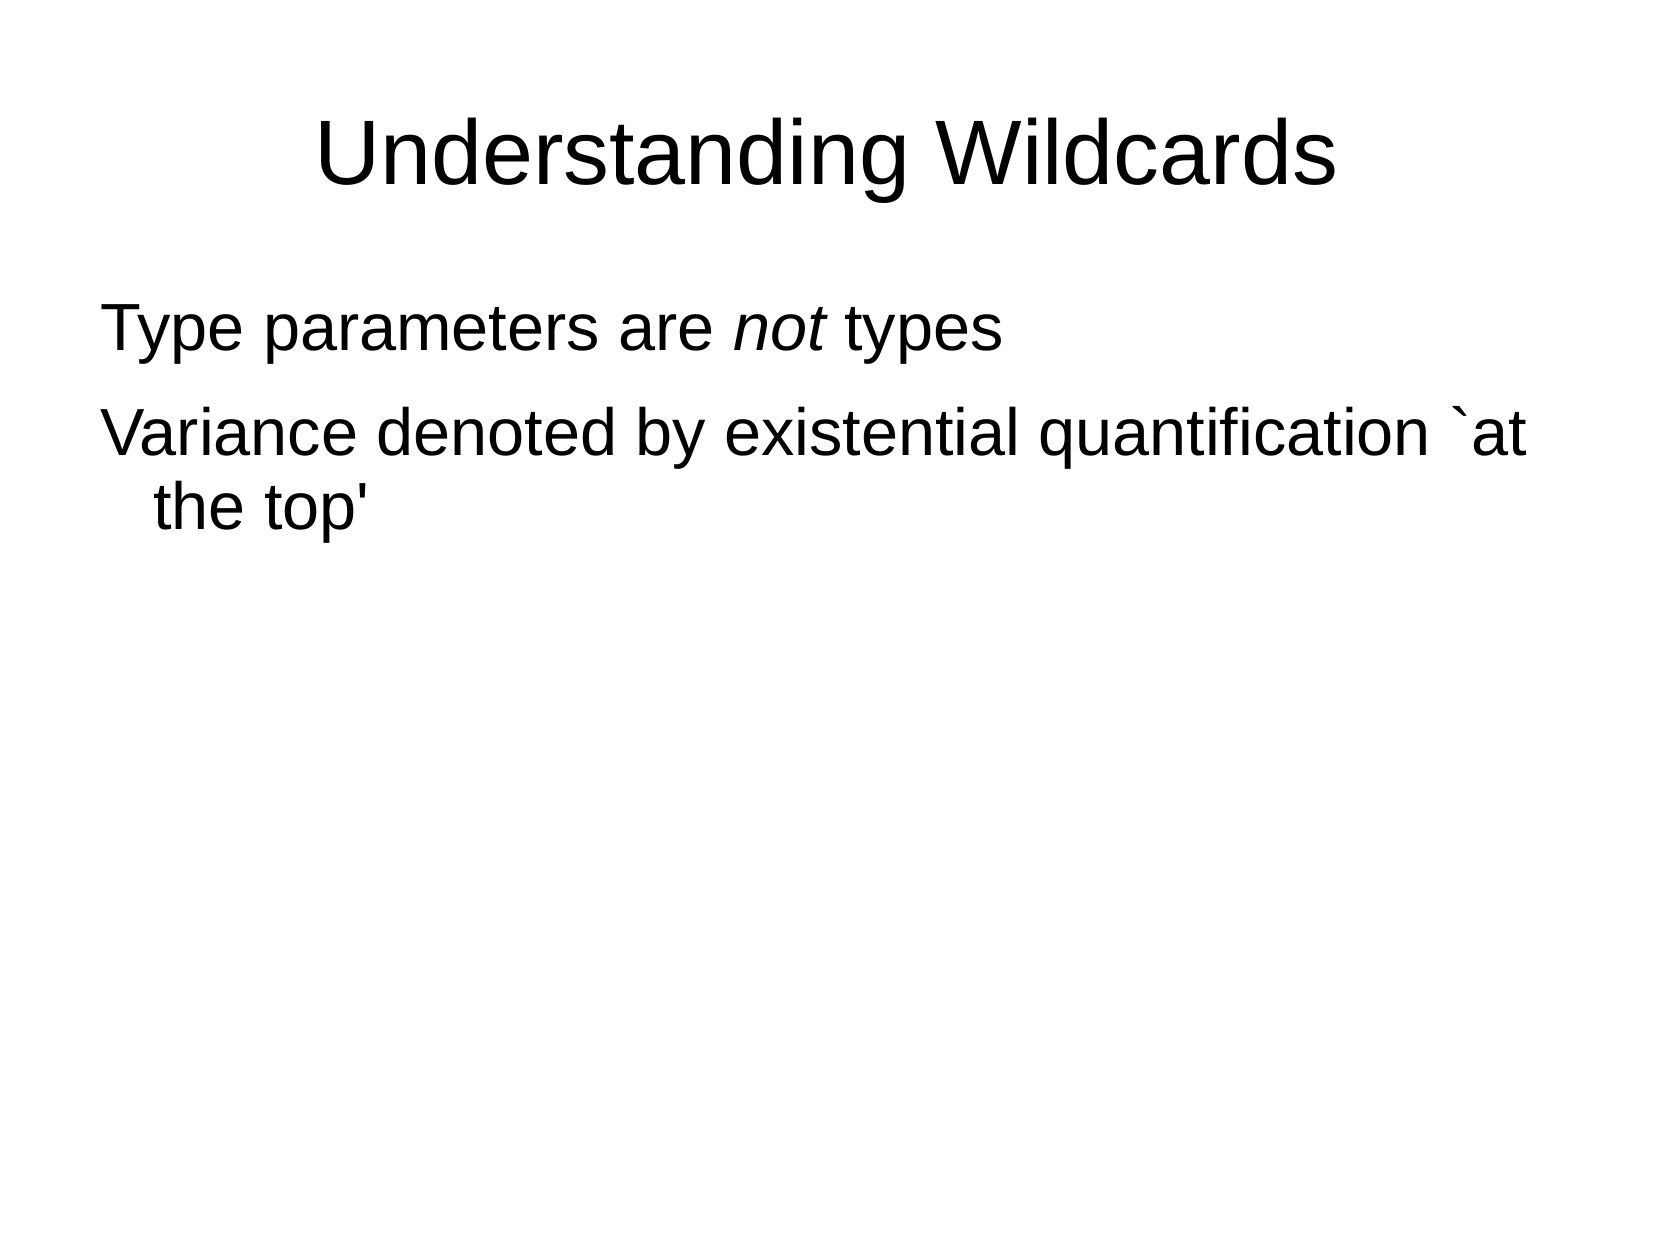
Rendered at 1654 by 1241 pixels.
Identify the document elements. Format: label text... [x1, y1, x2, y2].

list Type parameters are not types Variance denoted by existential quantification `at the top' [82, 290, 1571, 1094]
title Understanding Wildcards [82, 56, 1571, 250]
